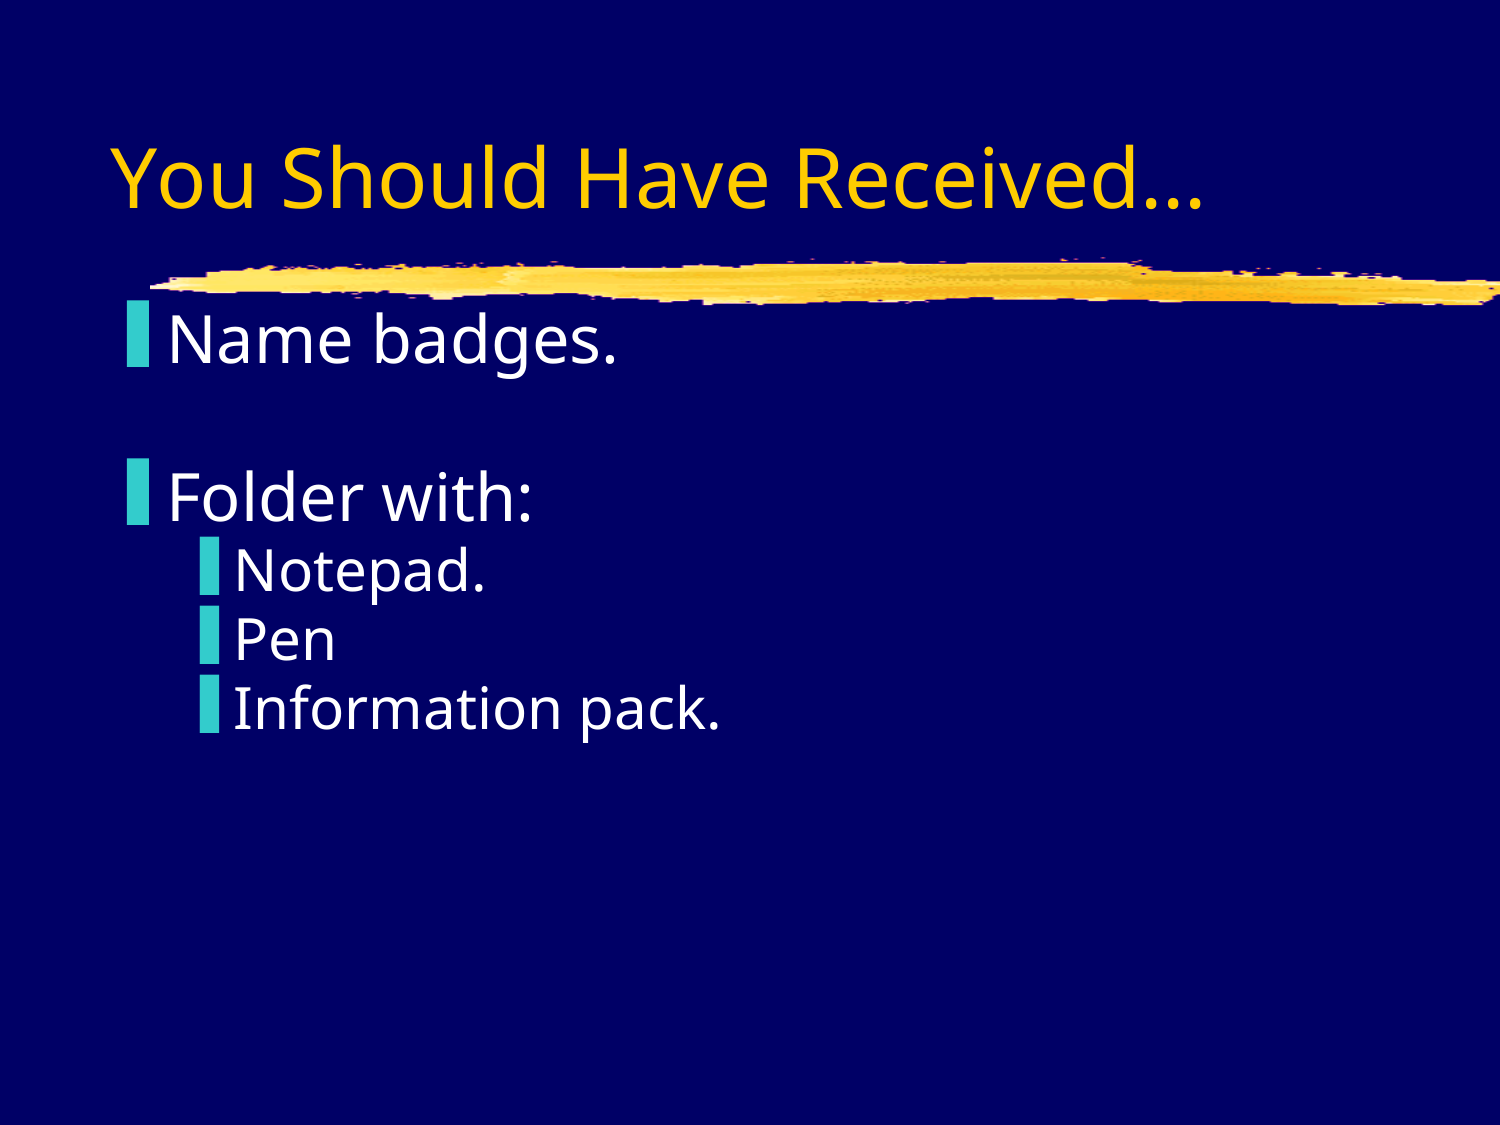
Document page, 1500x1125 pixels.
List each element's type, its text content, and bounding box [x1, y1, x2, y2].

list Name badges. Folder with: Notepad. Pen Information pack. [110, 312, 1391, 1118]
picture [150, 252, 1500, 316]
title You Should Have Received... [110, 78, 1391, 297]
